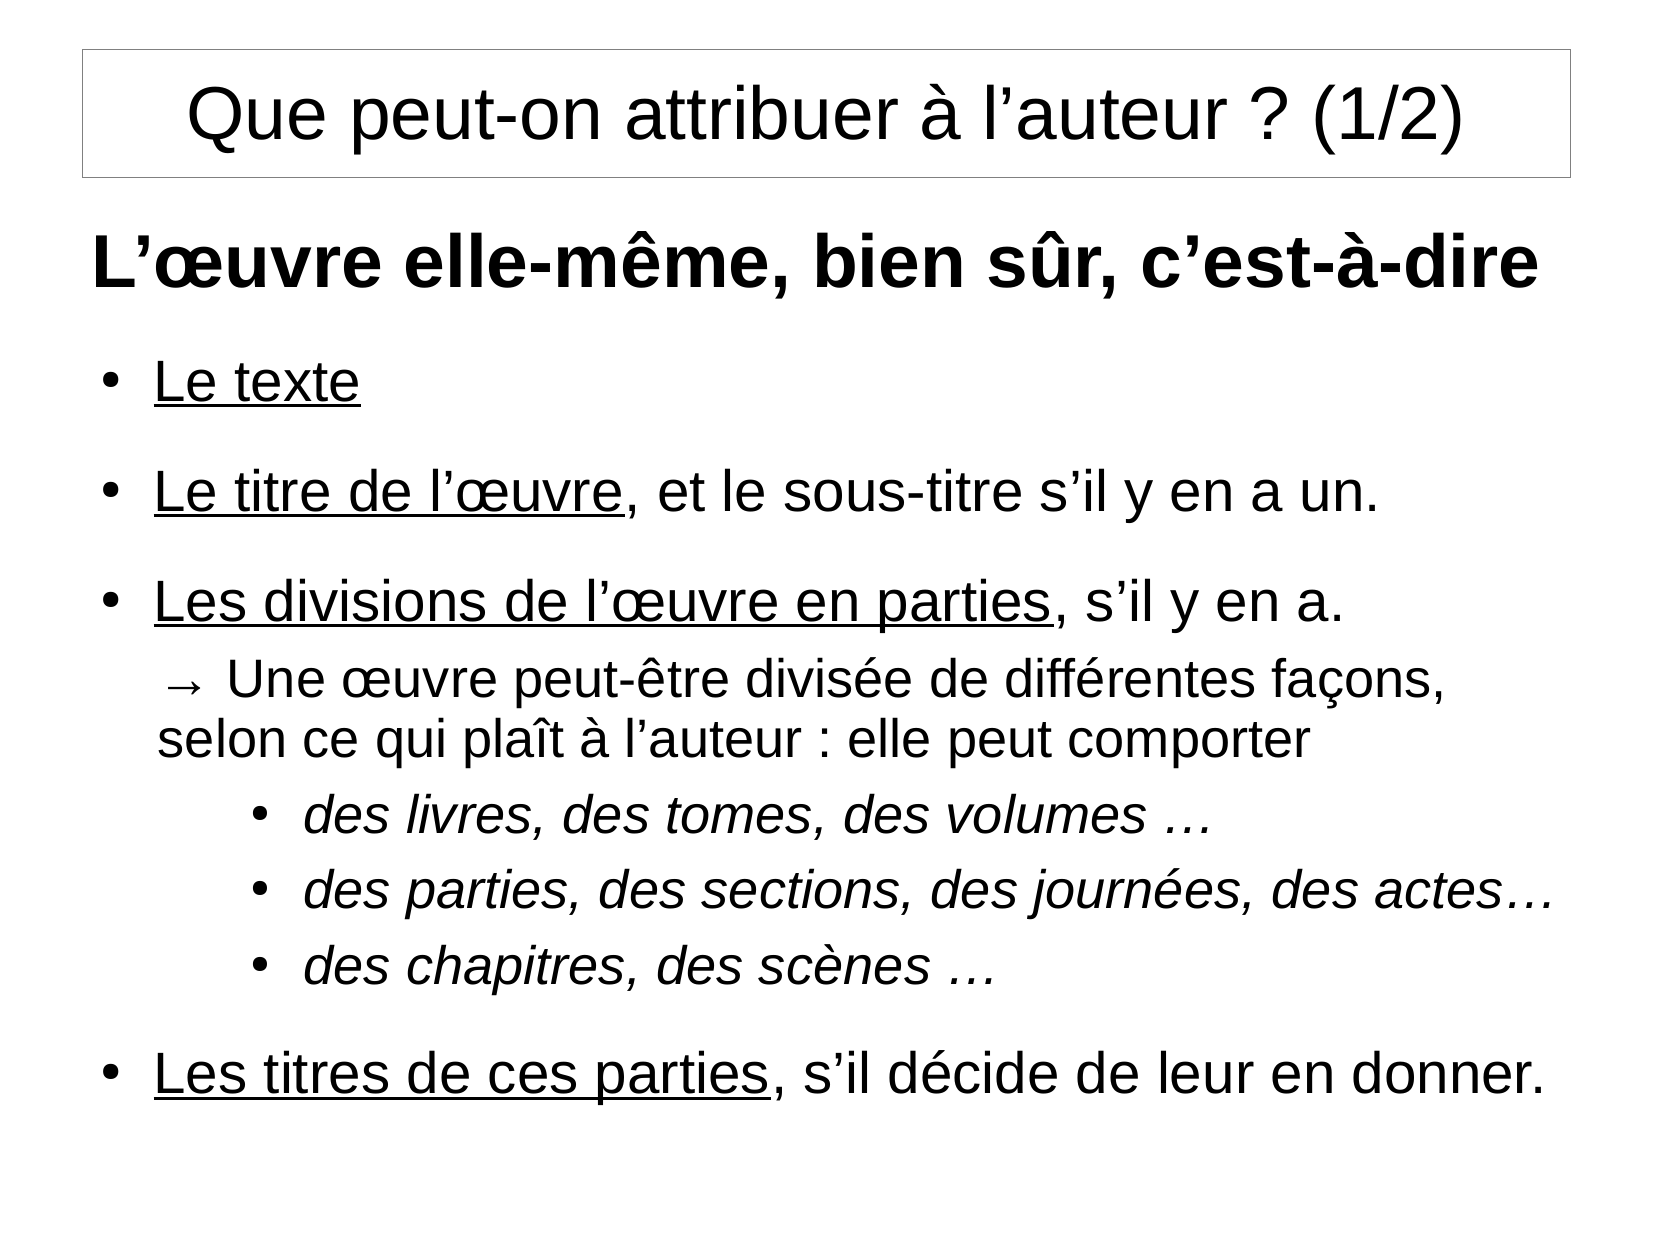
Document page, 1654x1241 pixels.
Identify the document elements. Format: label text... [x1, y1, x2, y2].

list L’œuvre elle-même, bien sûr, c’est-à-dire Le texte Le titre de l’œuvre, et le sous-titre s’il y en a un. Les divisions de l’œuvre en parties, s’il y en a. → Une œuvre peut-être divisée de différentes façons, selon ce qui plaît à l’auteur : elle peut comporter des livres, des tomes, des volumes … des parties, des sections, des journées, des actes… des chapitres, des scènes … Les titres de ces parties, s’il décide de leur en donner. [82, 219, 1571, 1105]
title Que peut-on attribuer à l’auteur ? (1/2) [82, 49, 1571, 178]
